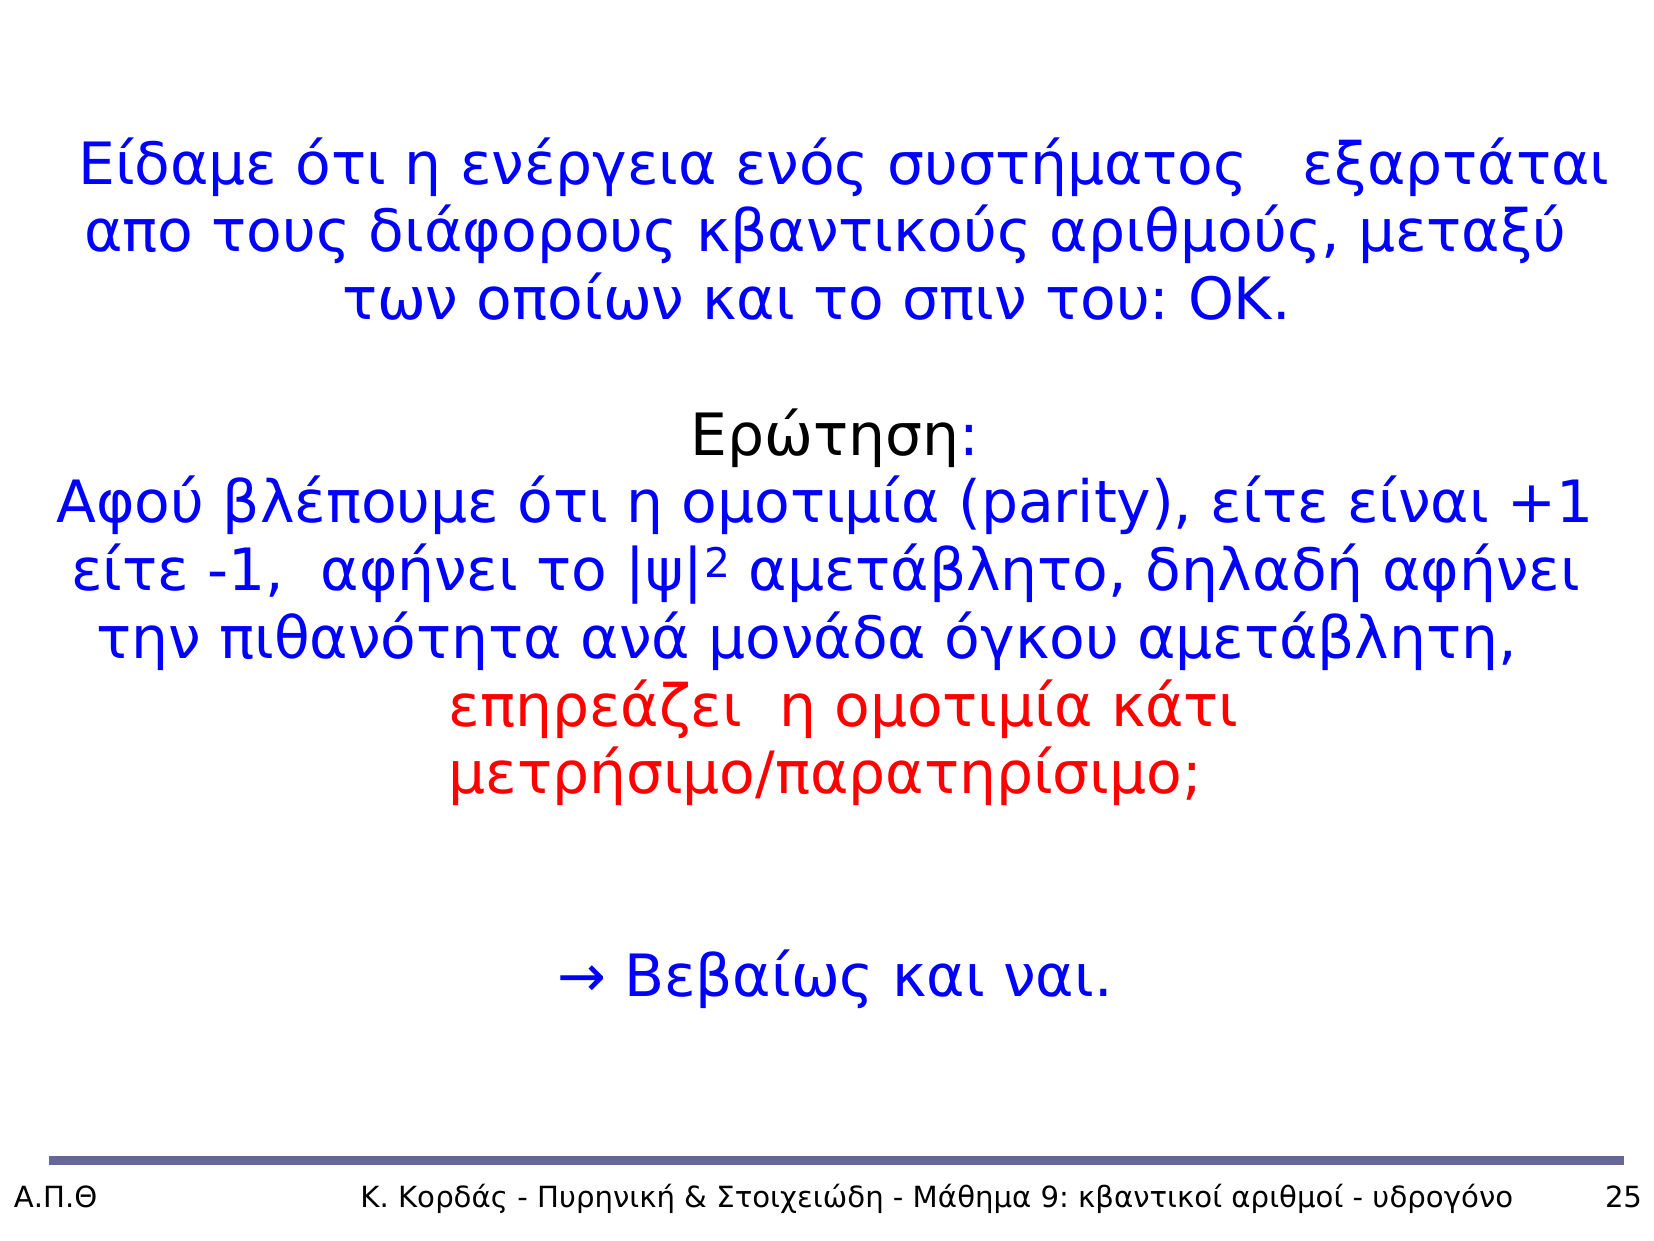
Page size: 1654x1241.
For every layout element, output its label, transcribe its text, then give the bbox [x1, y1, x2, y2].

title Είδαμε ότι η ενέργεια ενός συστήματος εξαρτάται απο τους διάφορους κβαντικούς αριθμούς, μεταξύ των οποίων και το σπιν του: ΟΚ. Ερώτηση: Αφού βλέπουμε ότι η ομοτιμία (parity), είτε είναι +1 είτε -1, αφήνει το |ψ|2 αμετάβλητo, δηλαδή αφήνει την πιθανότητα ανά μονάδα όγκου αμετάβλητη, επηρεάζει η ομοτιμία κάτι μετρήσιμο/παρατηρίσιμο; → Βεβαίως και ναι. [38, 59, 1613, 1082]
